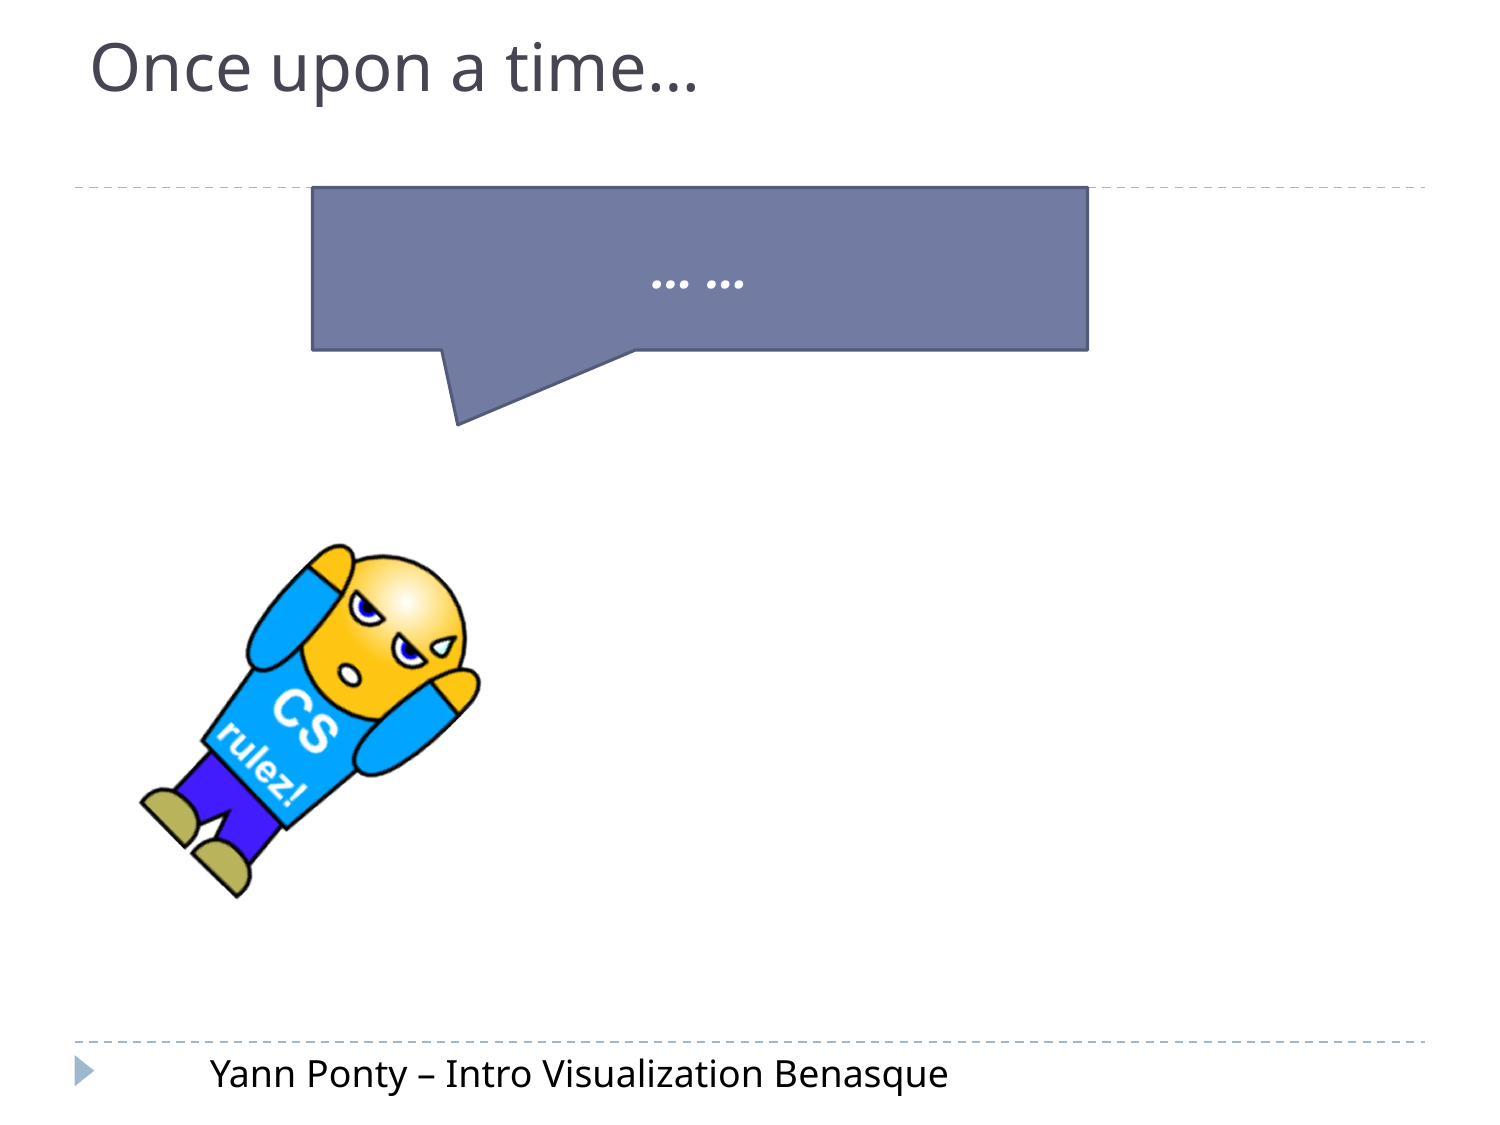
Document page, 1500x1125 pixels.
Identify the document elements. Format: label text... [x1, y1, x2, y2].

picture [102, 503, 520, 921]
title Once upon a time… [75, 17, 1300, 113]
text_box … … [312, 187, 1088, 425]
